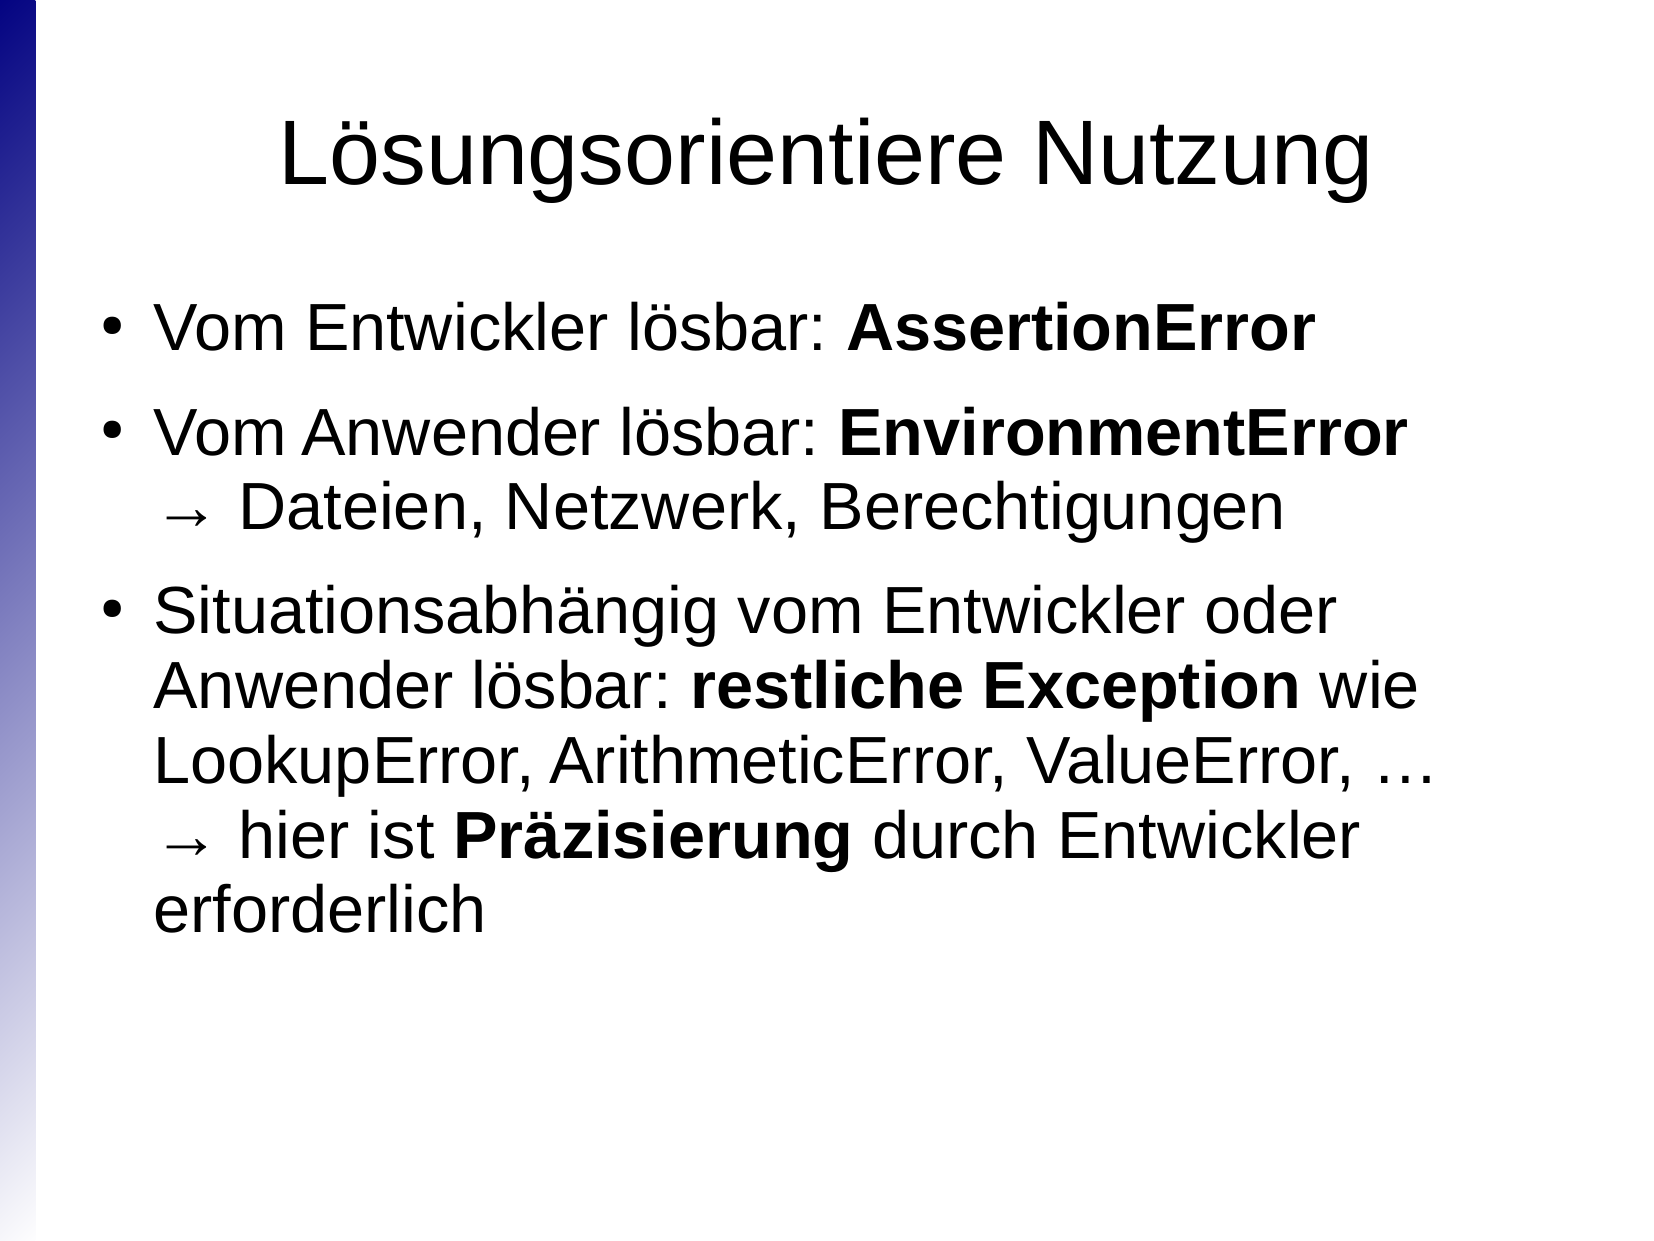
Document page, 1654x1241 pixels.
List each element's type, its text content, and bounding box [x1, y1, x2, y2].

list Vom Entwickler lösbar: AssertionError Vom Anwender lösbar: EnvironmentError → Dateien, Netzwerk, Berechtigungen Situationsabhängig vom Entwickler oder Anwender lösbar: restliche Exception wie LookupError, ArithmeticError, ValueError, … → hier ist Präzisierung durch Entwickler erforderlich [82, 290, 1571, 1109]
title Lösungsorientiere Nutzung [82, 49, 1571, 257]
